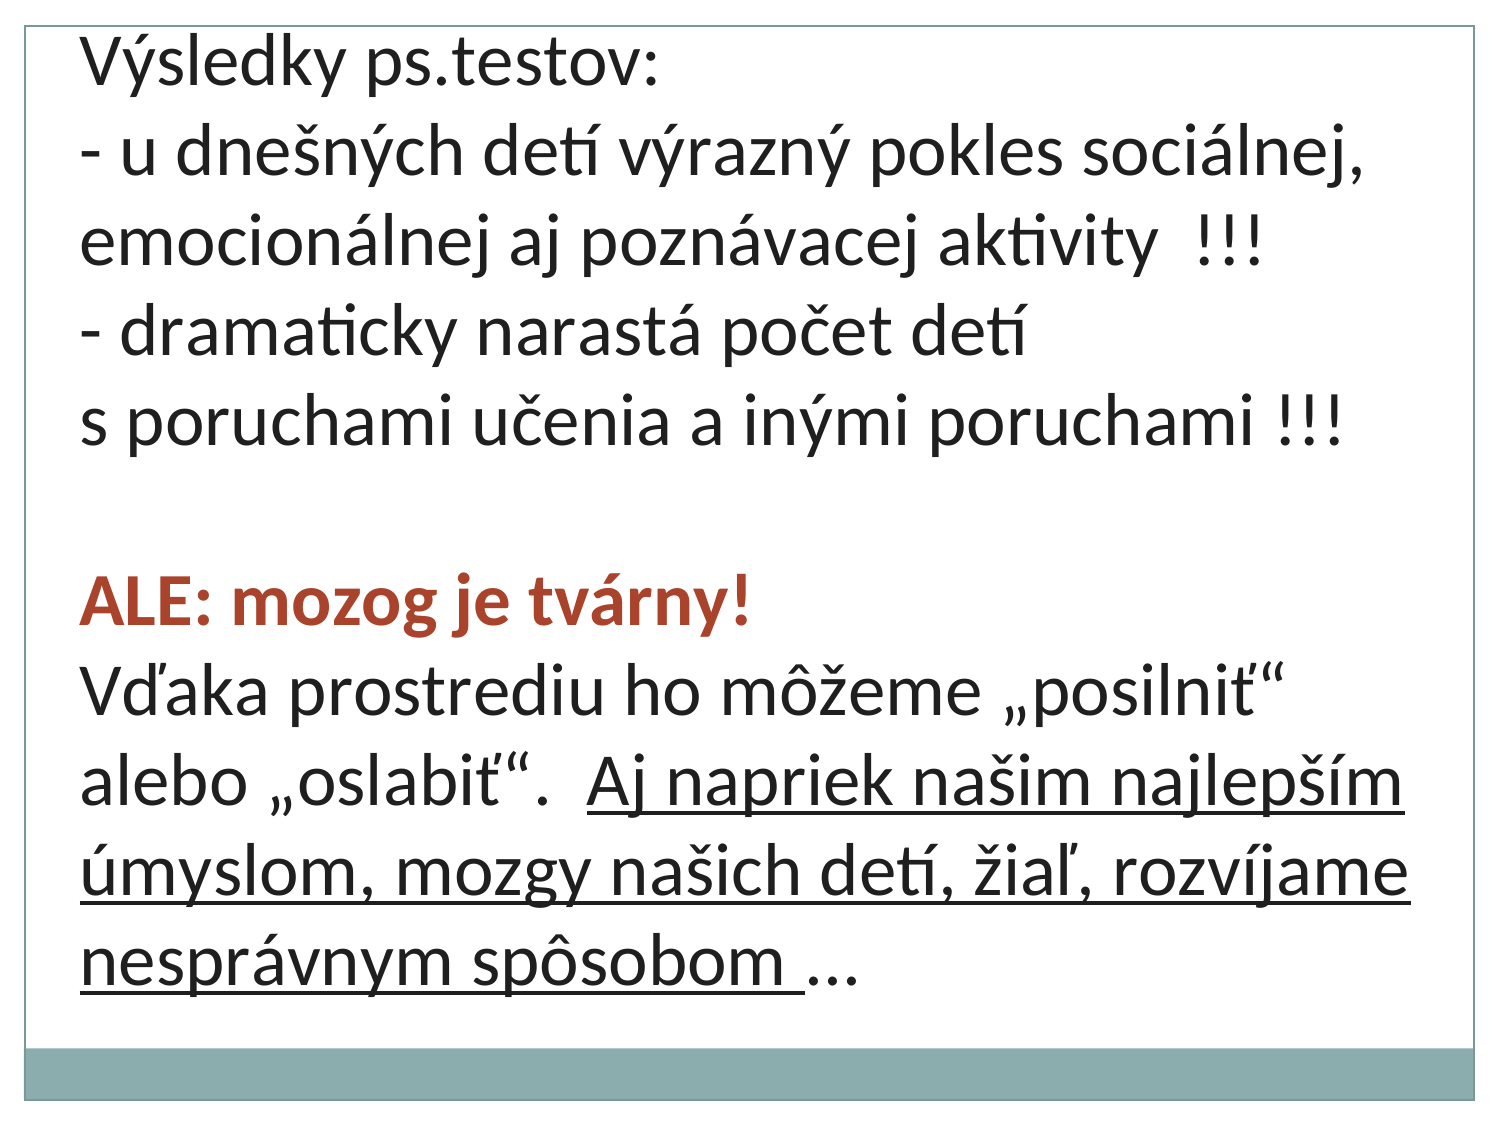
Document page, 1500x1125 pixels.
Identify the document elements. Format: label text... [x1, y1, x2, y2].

text_box Výsledky ps.testov: - u dnešných detí výrazný pokles sociálnej, emocionálnej aj poznávacej aktivity !!! - dramaticky narastá počet detí s poruchami učenia a inými poruchami !!! ALE: mozog je tvárny! Vďaka prostrediu ho môžeme „posilniť“ alebo „oslabiť“. Aj napriek našim najlepším úmyslom, mozgy našich detí, žiaľ, rozvíjame nesprávnym spôsobom ... [64, 2, 1436, 1009]
